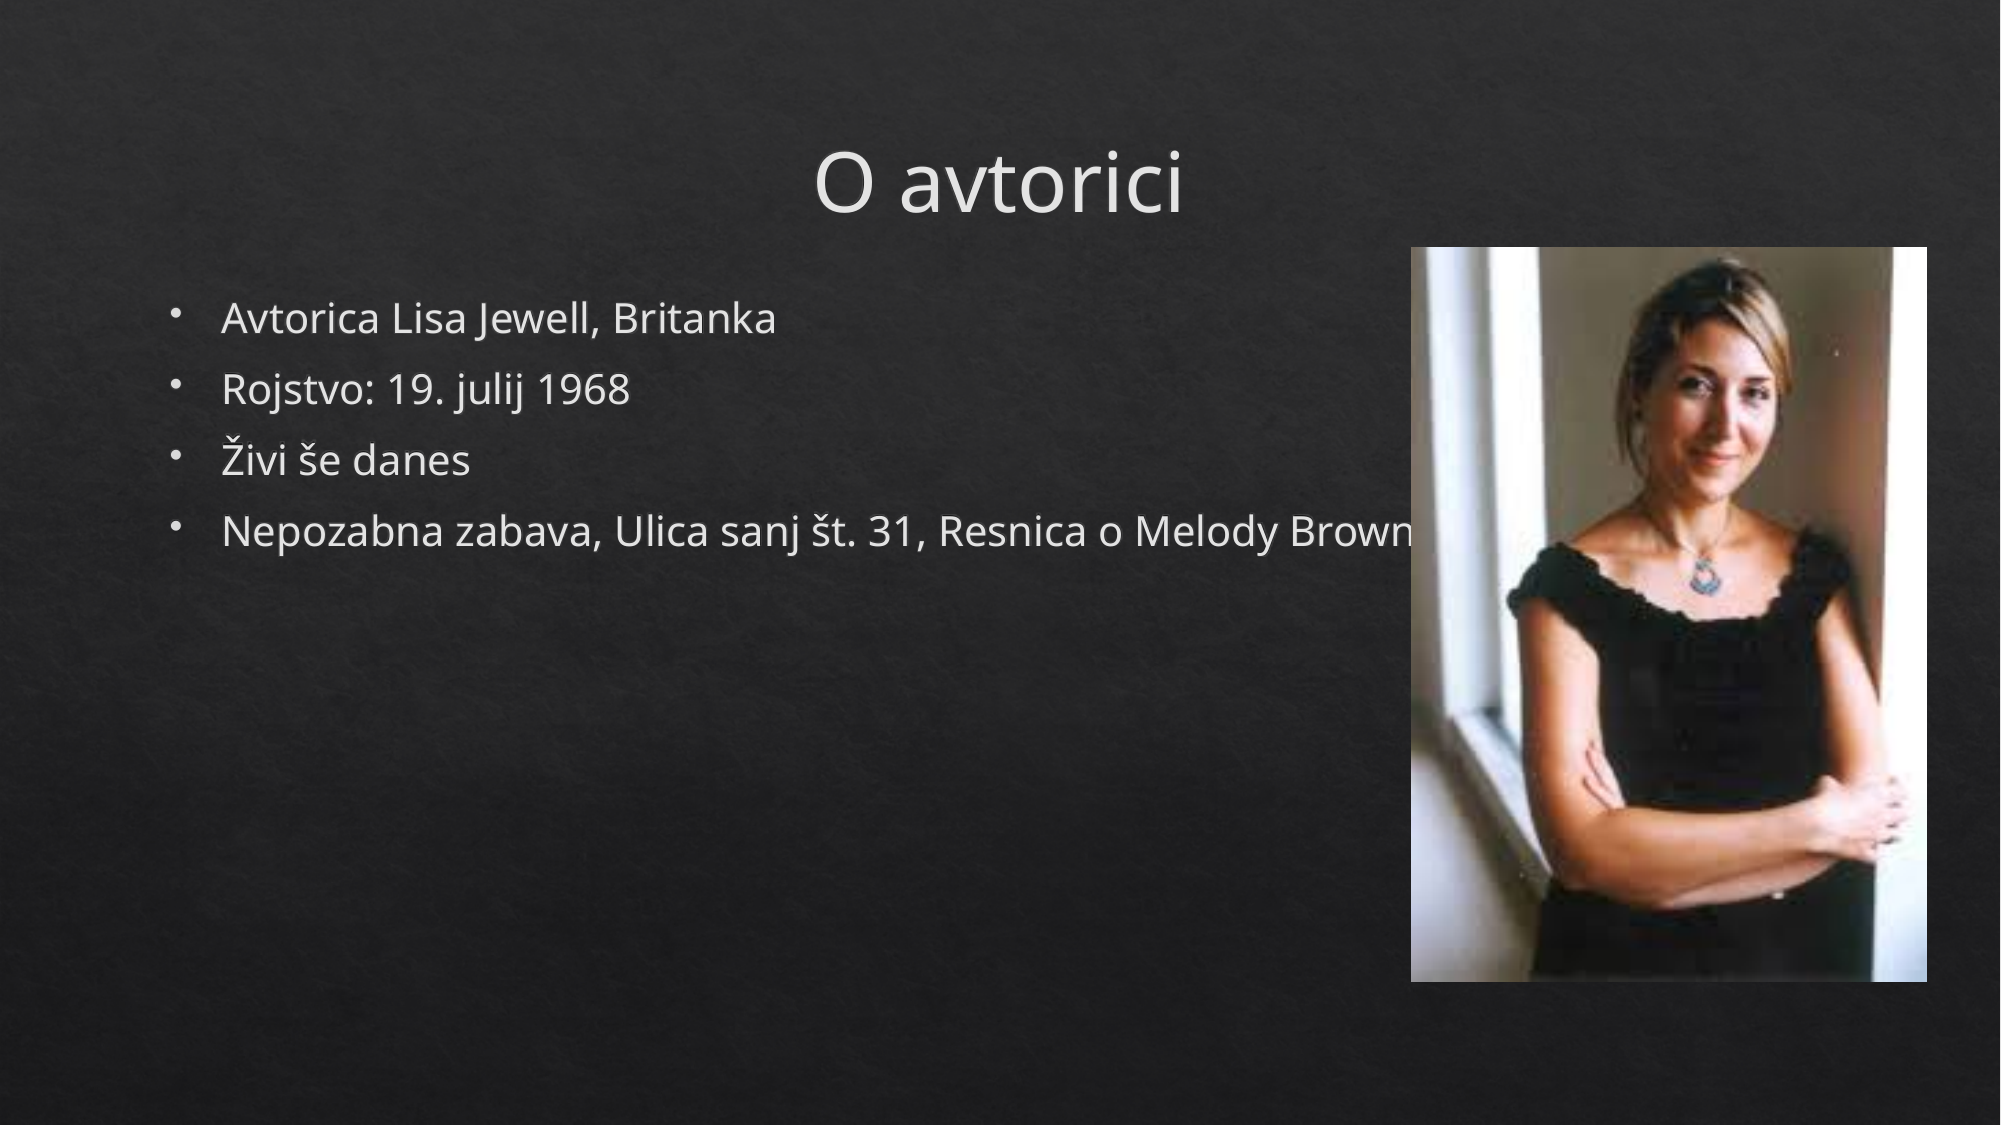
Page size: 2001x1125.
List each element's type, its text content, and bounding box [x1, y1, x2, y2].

list Avtorica Lisa Jewell, Britanka Rojstvo: 19. julij 1968 Živi še danes Nepozabna zabava, Ulica sanj št. 31, Resnica o Melody Brown,… [149, 284, 1411, 950]
picture [0, 0, 2001, 1125]
title O avtorici [149, 99, 1849, 260]
